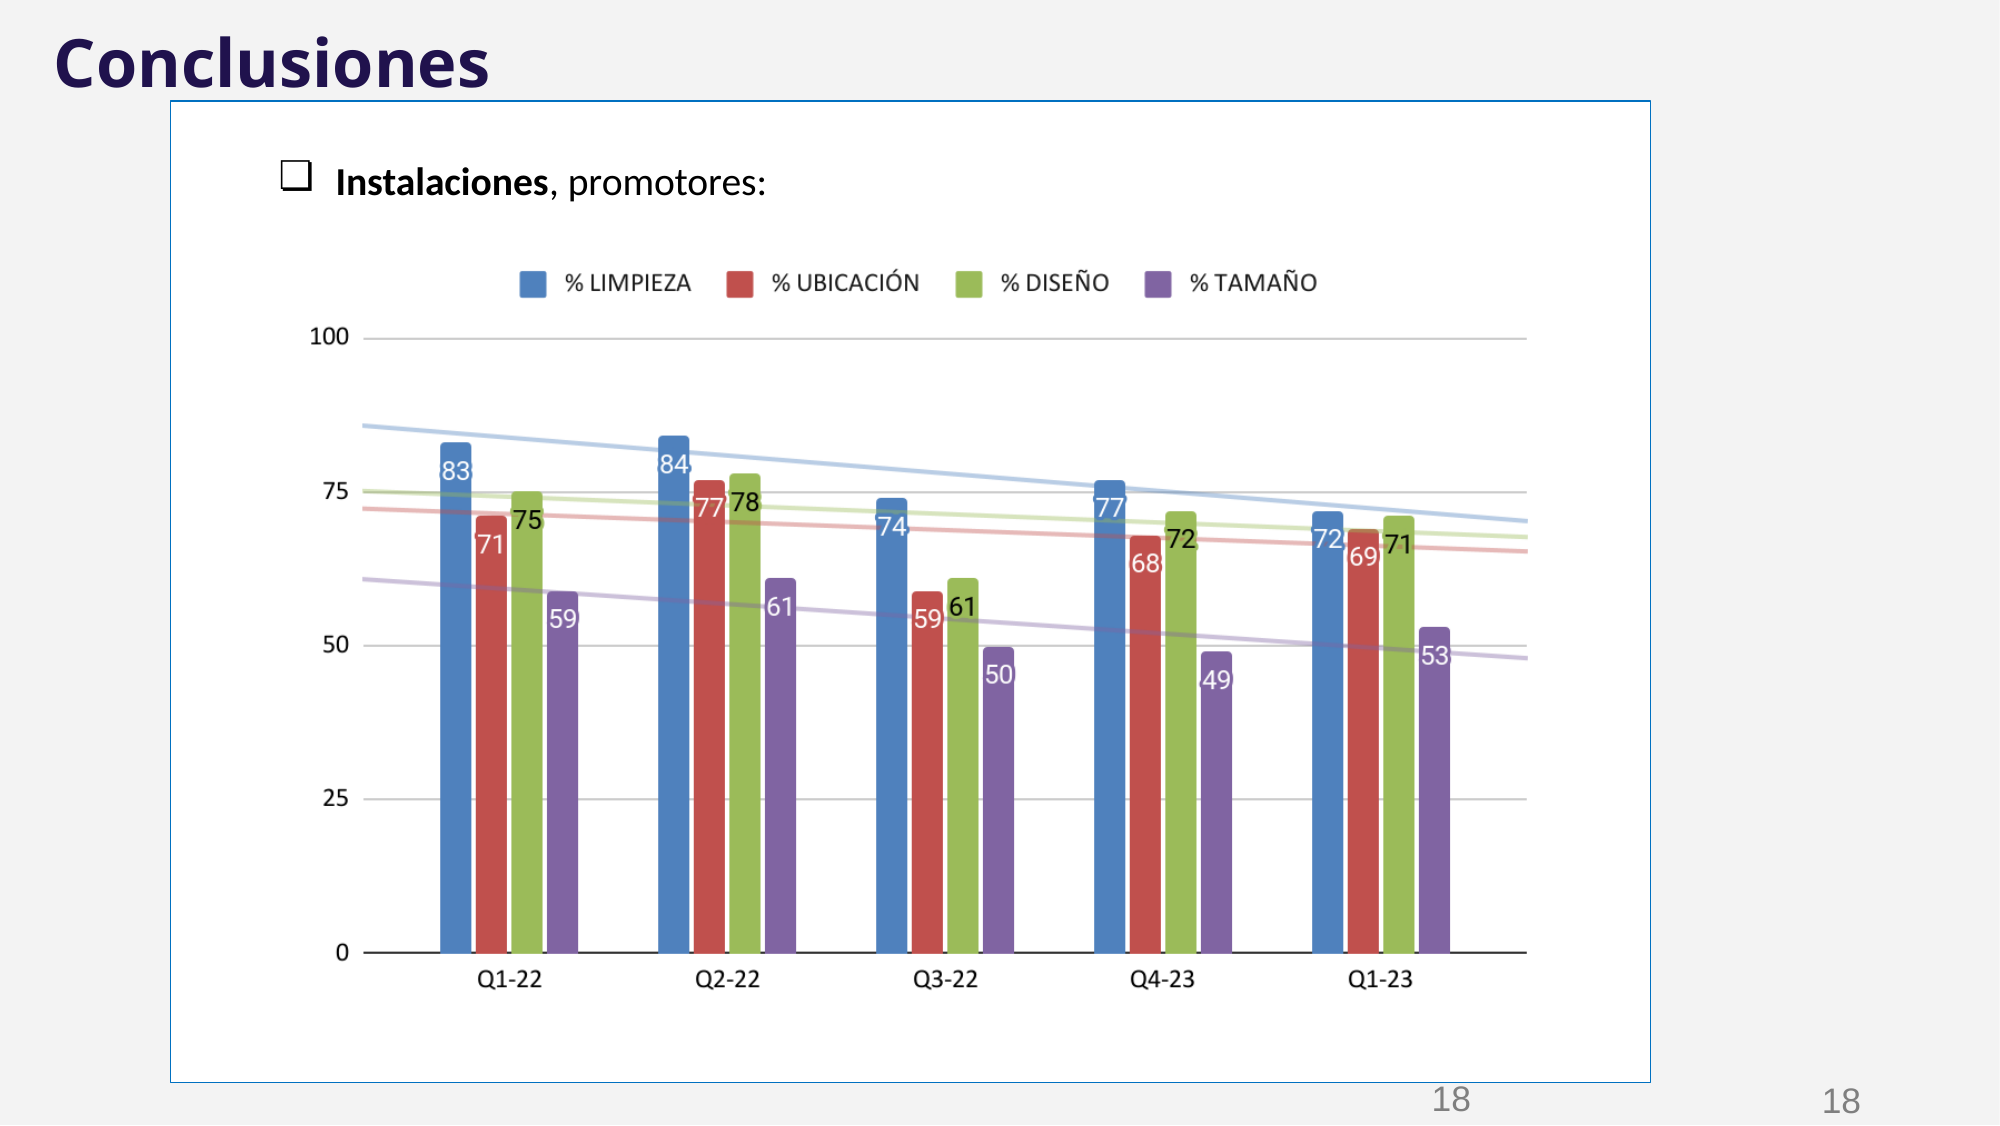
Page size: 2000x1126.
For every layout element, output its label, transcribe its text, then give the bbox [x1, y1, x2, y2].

text_box Instalaciones, promotores: [170, 100, 1651, 1083]
picture [269, 231, 1568, 1034]
text_box <number> [1413, 1067, 1881, 1126]
text_box Conclusiones [53, 0, 1946, 124]
